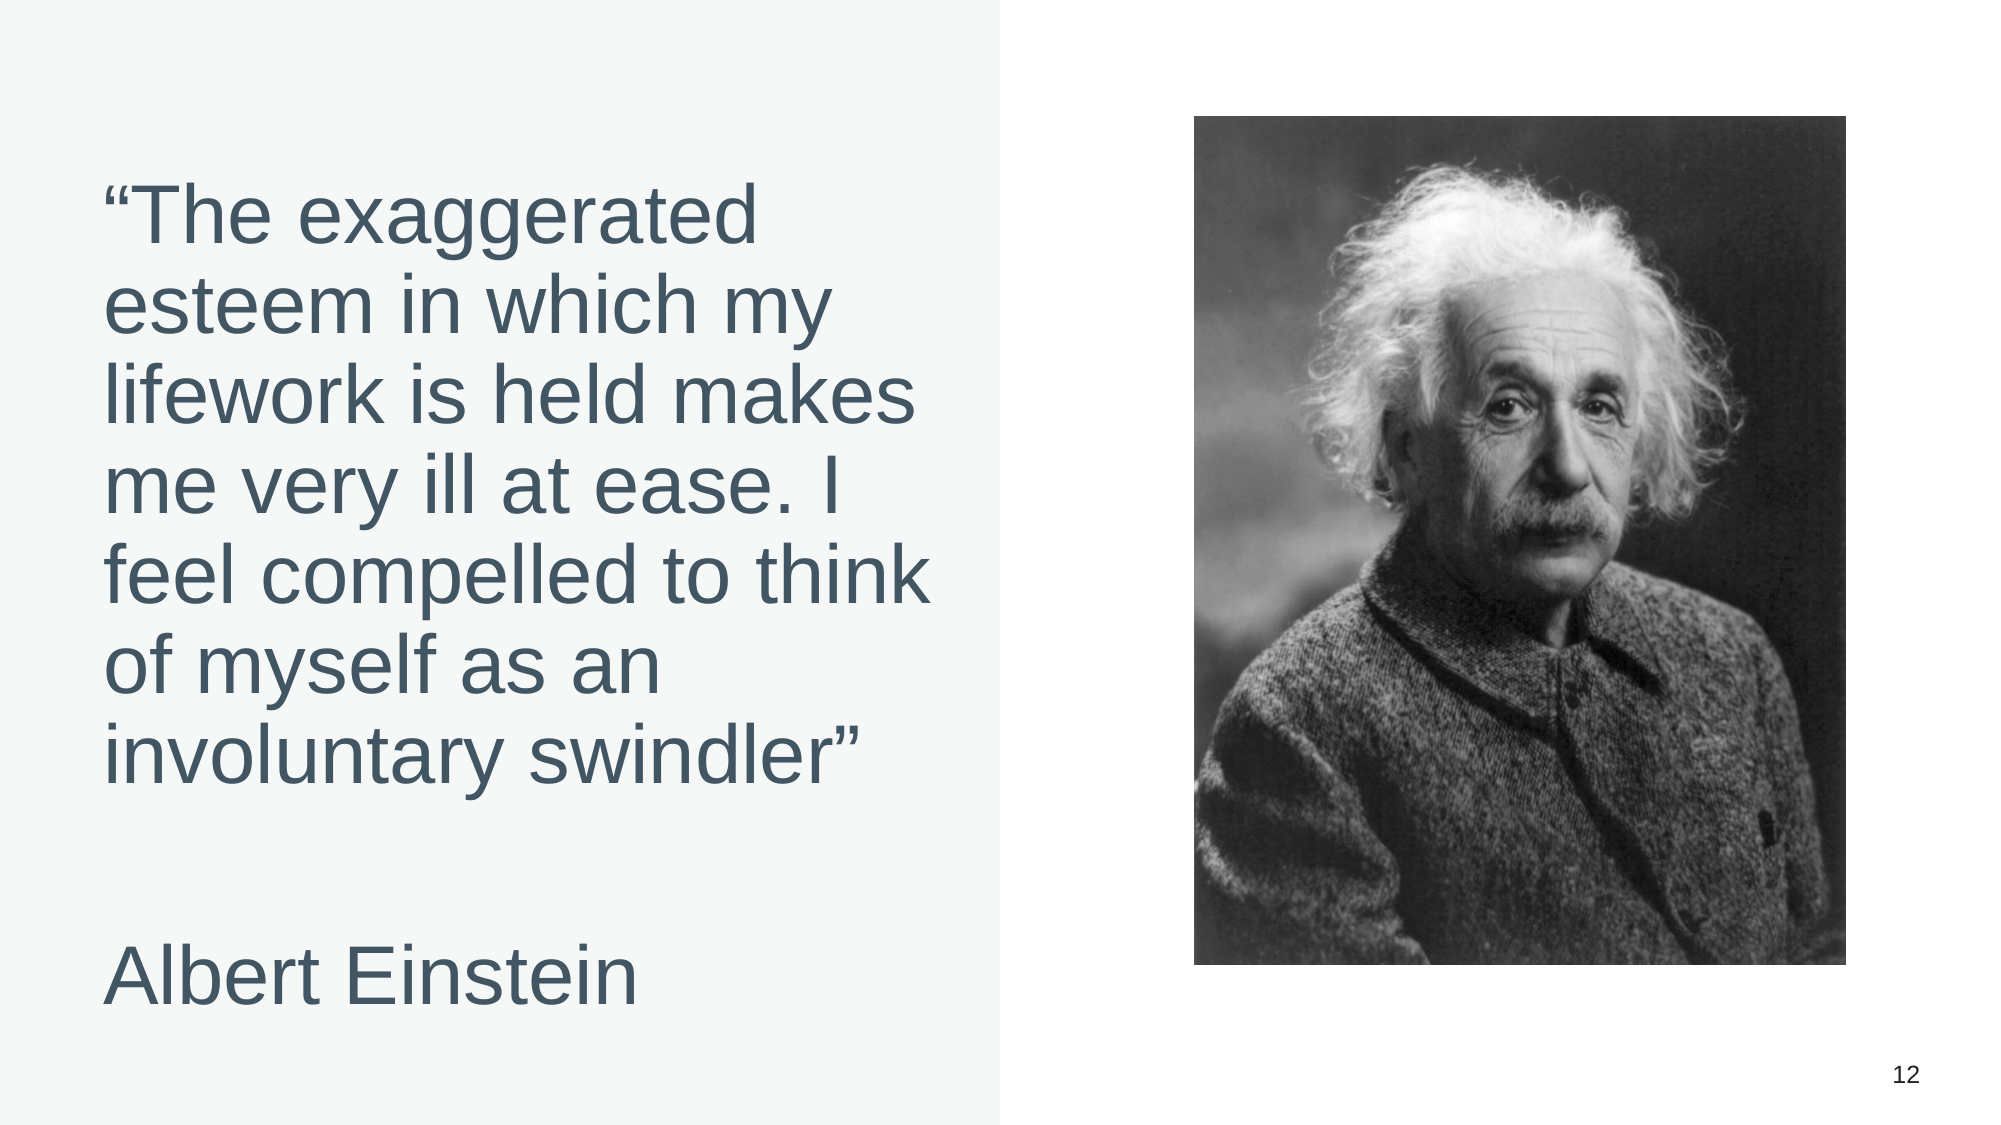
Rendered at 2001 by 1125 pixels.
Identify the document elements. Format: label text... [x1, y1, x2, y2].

picture [1194, 116, 1846, 965]
text_box “The exaggerated esteem in which my lifework is held makes me very ill at ease. I feel compelled to think of myself as an involuntary swindler” Albert Einstein [88, 164, 1000, 918]
